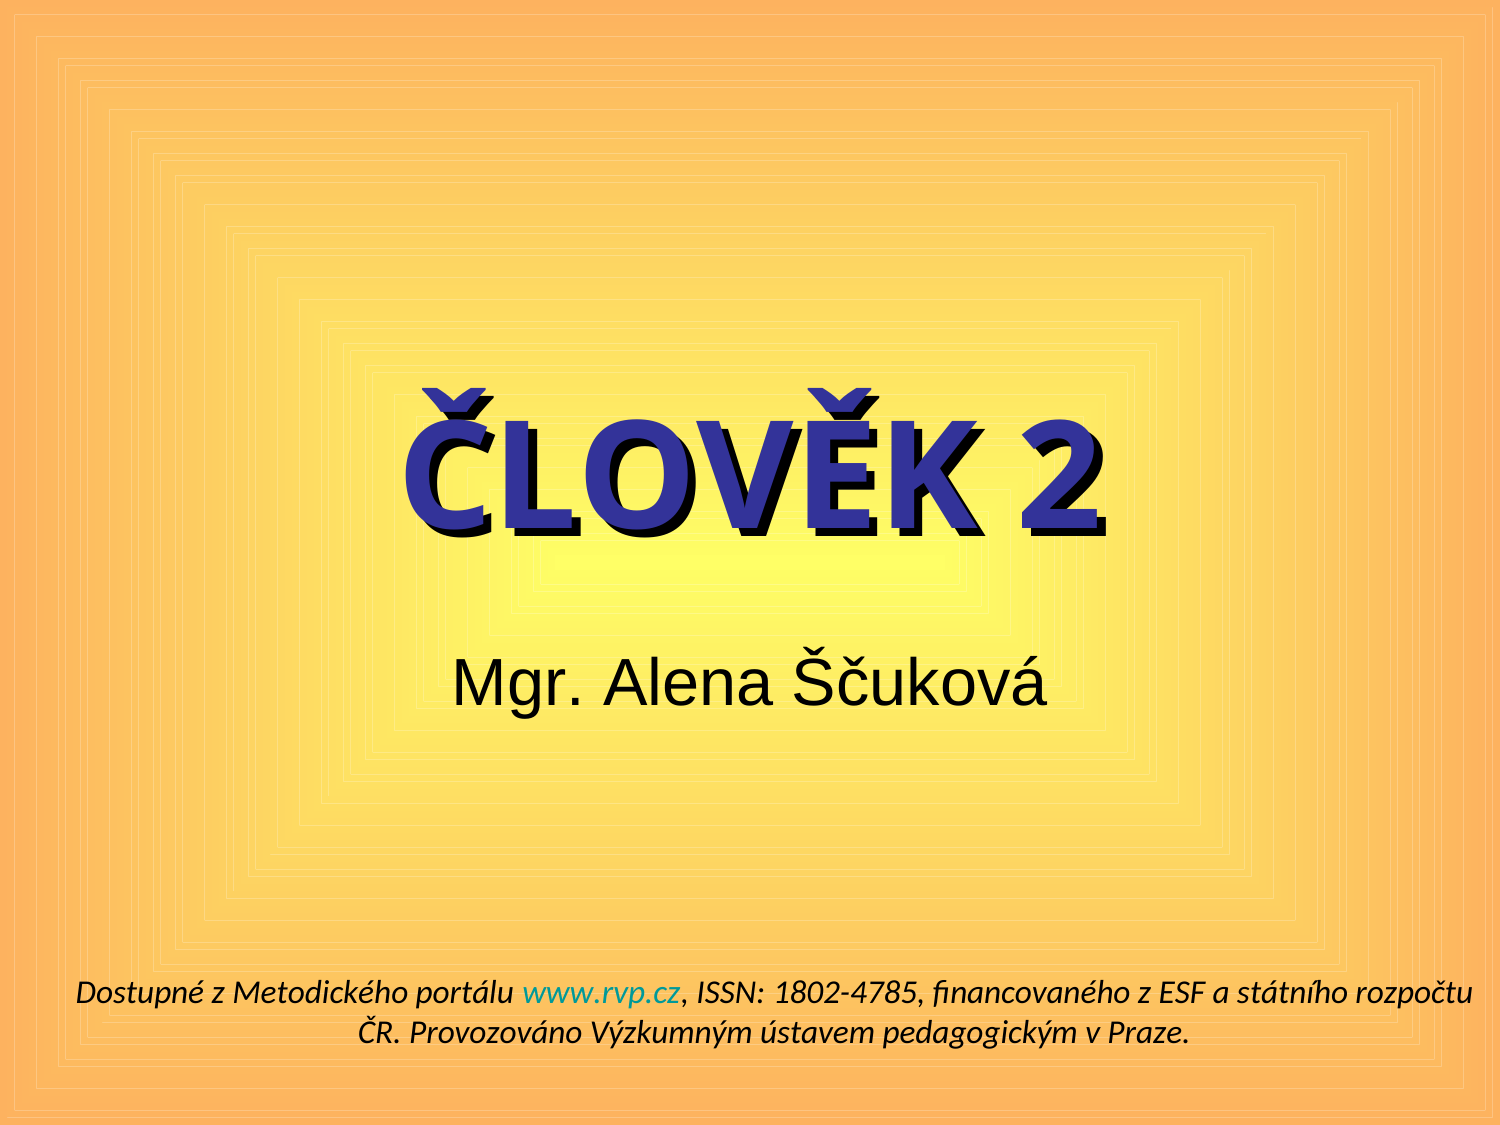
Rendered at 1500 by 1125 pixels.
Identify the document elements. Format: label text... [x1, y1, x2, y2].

text_box Mgr. Alena Ščuková [225, 637, 1276, 776]
title ČLOVĚK 2 [112, 349, 1388, 591]
text_box Dostupné z Metodického portálu www.rvp.cz, ISSN: 1802-4785, financovaného z ESF a státního rozpočtu ČR. Provozováno Výzkumným ústavem pedagogickým v Praze. [49, 962, 1500, 1125]
